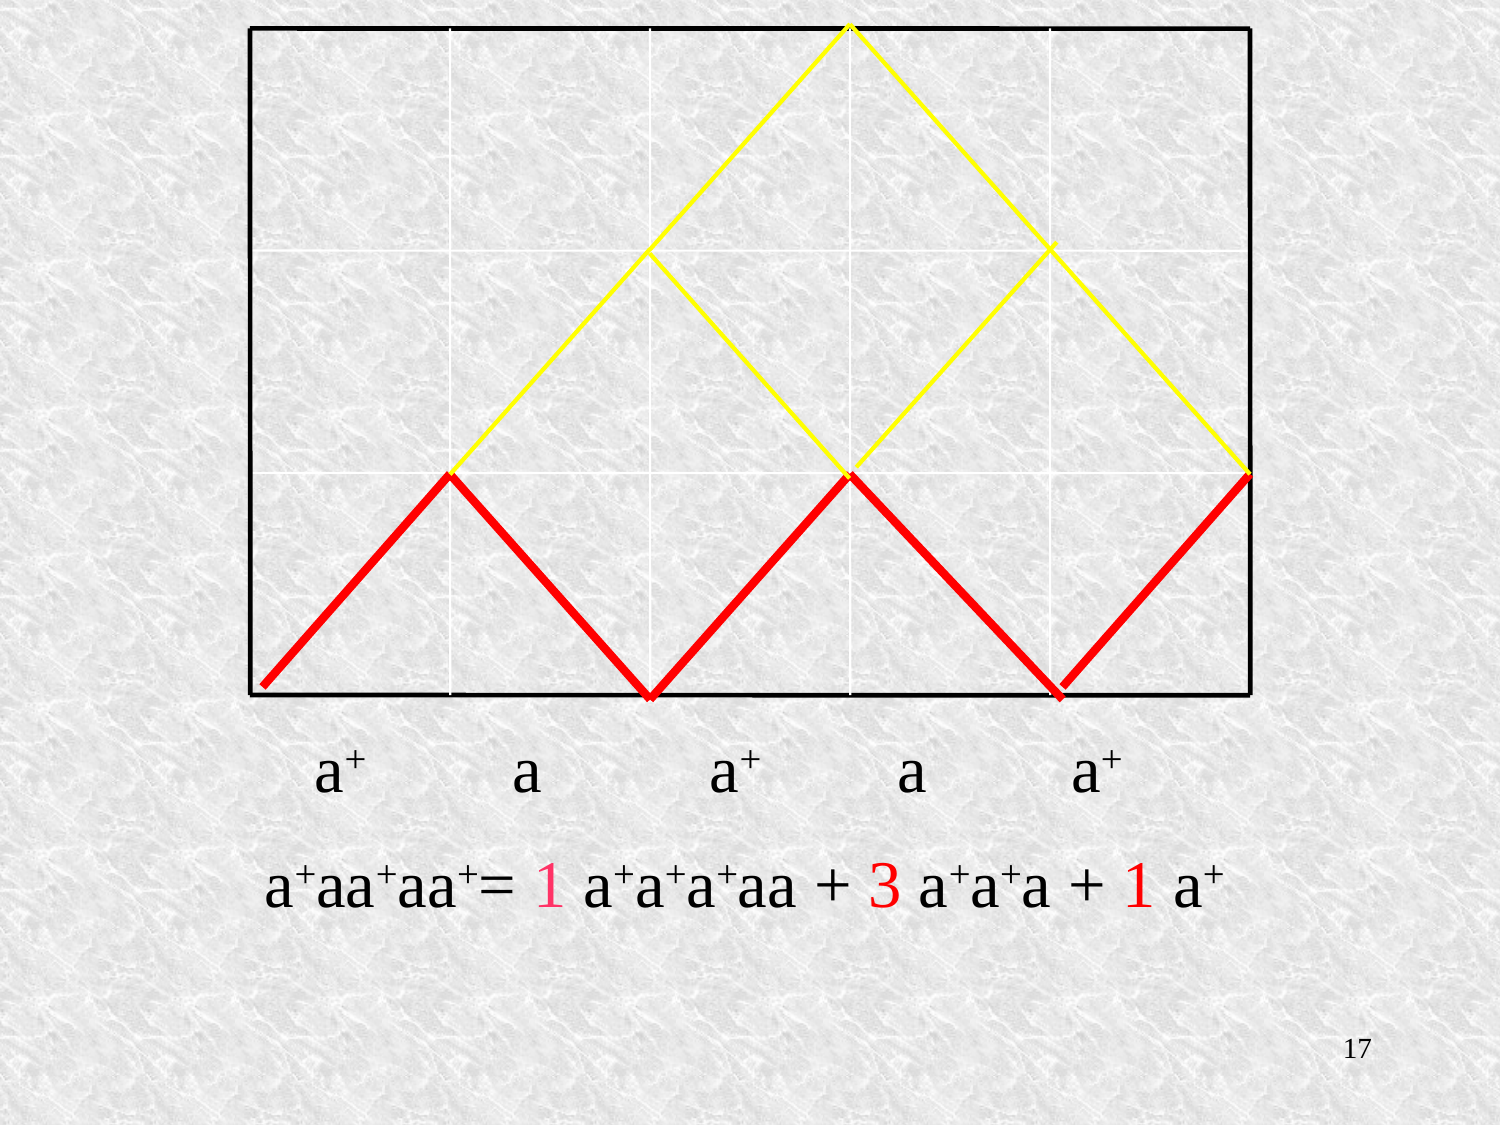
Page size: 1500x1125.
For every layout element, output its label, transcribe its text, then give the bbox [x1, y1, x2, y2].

text_box a+ a a+ a a+ a+aa+aa+= 1 a+a+a+aa + 3 a+a+a + 1 a+ [249, 725, 1276, 931]
picture [0, 0, 1500, 1125]
